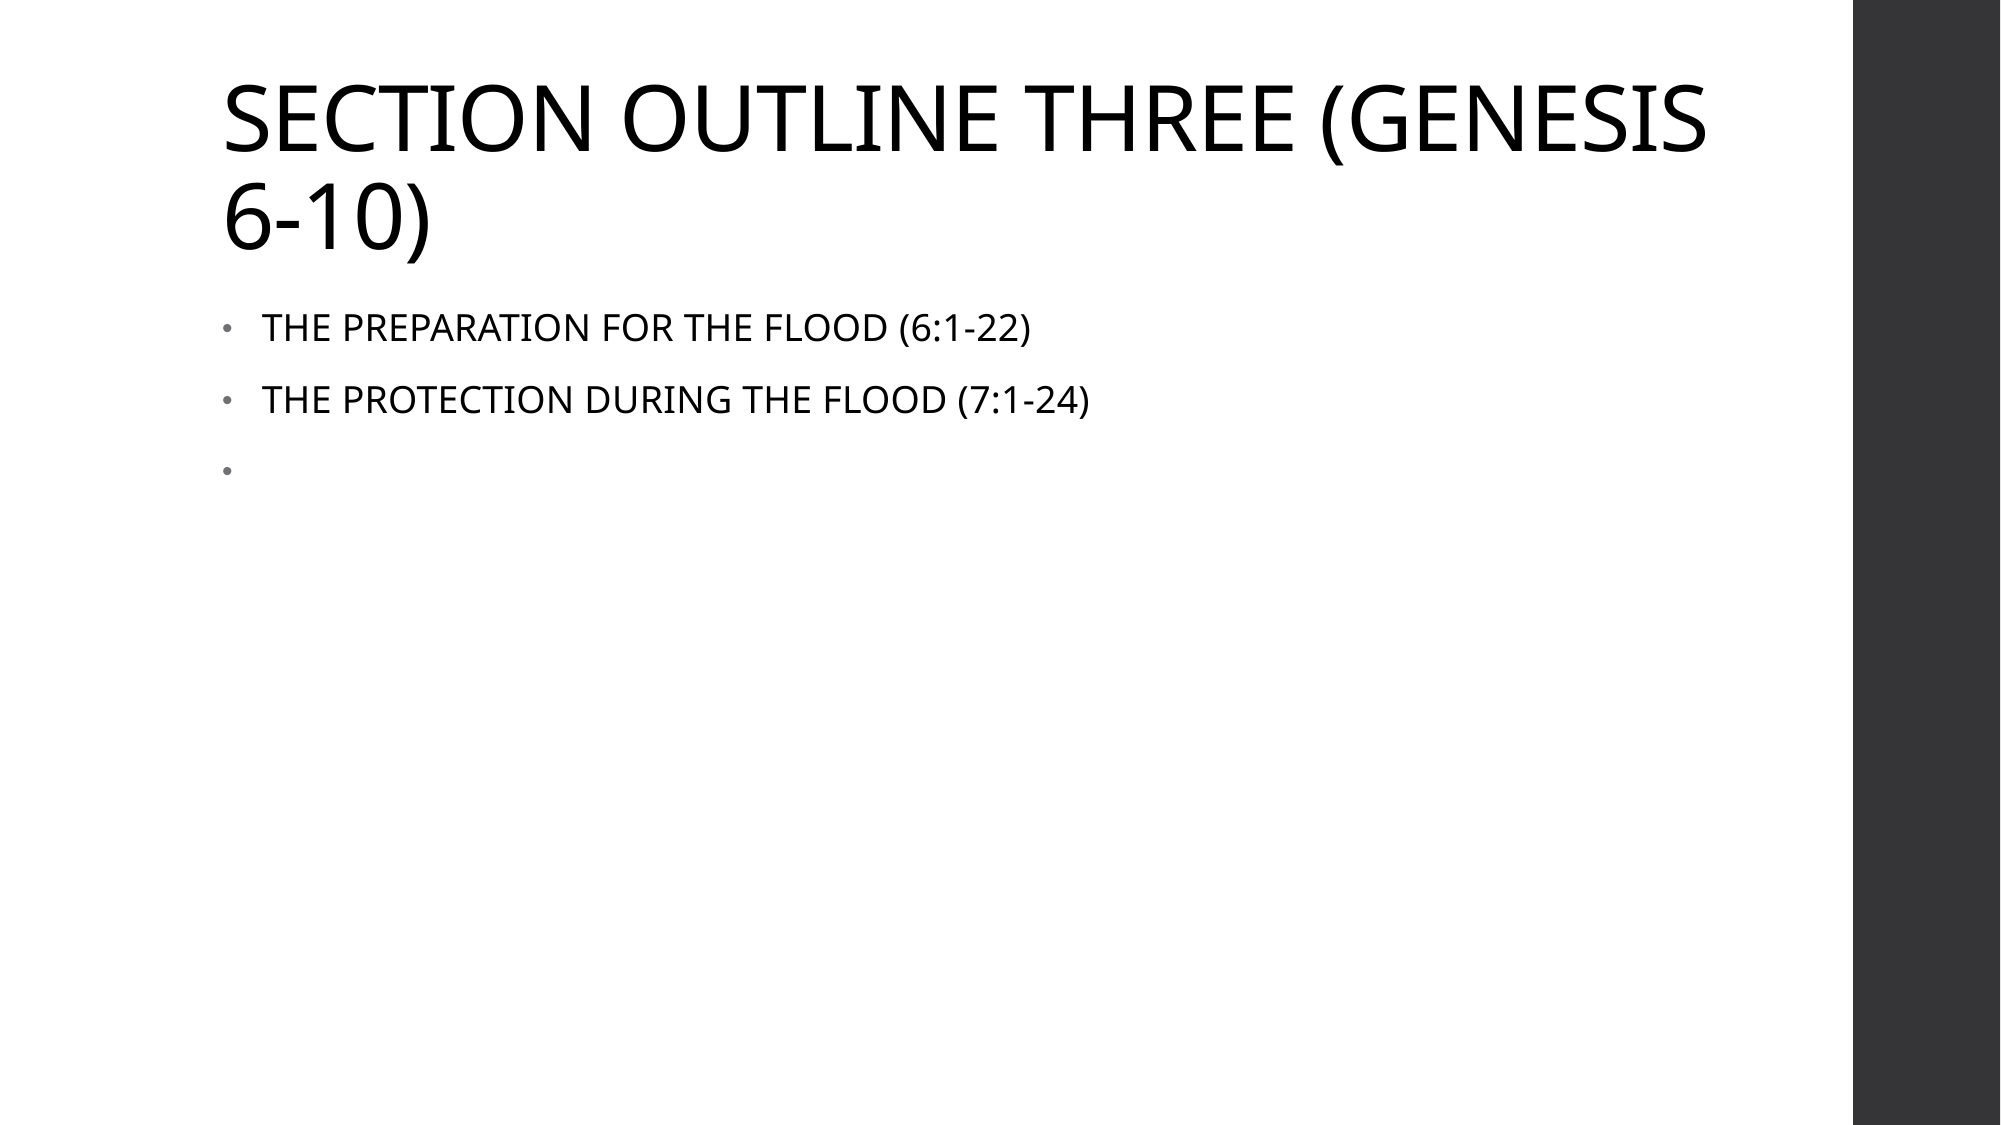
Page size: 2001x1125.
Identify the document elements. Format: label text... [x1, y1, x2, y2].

title SECTION OUTLINE THREE (GENESIS 6-10) [206, 60, 1797, 278]
list THE PREPARATION FOR THE FLOOD (6:1-22) THE PROTECTION DURING THE FLOOD (7:1-24) [206, 299, 1617, 1014]
